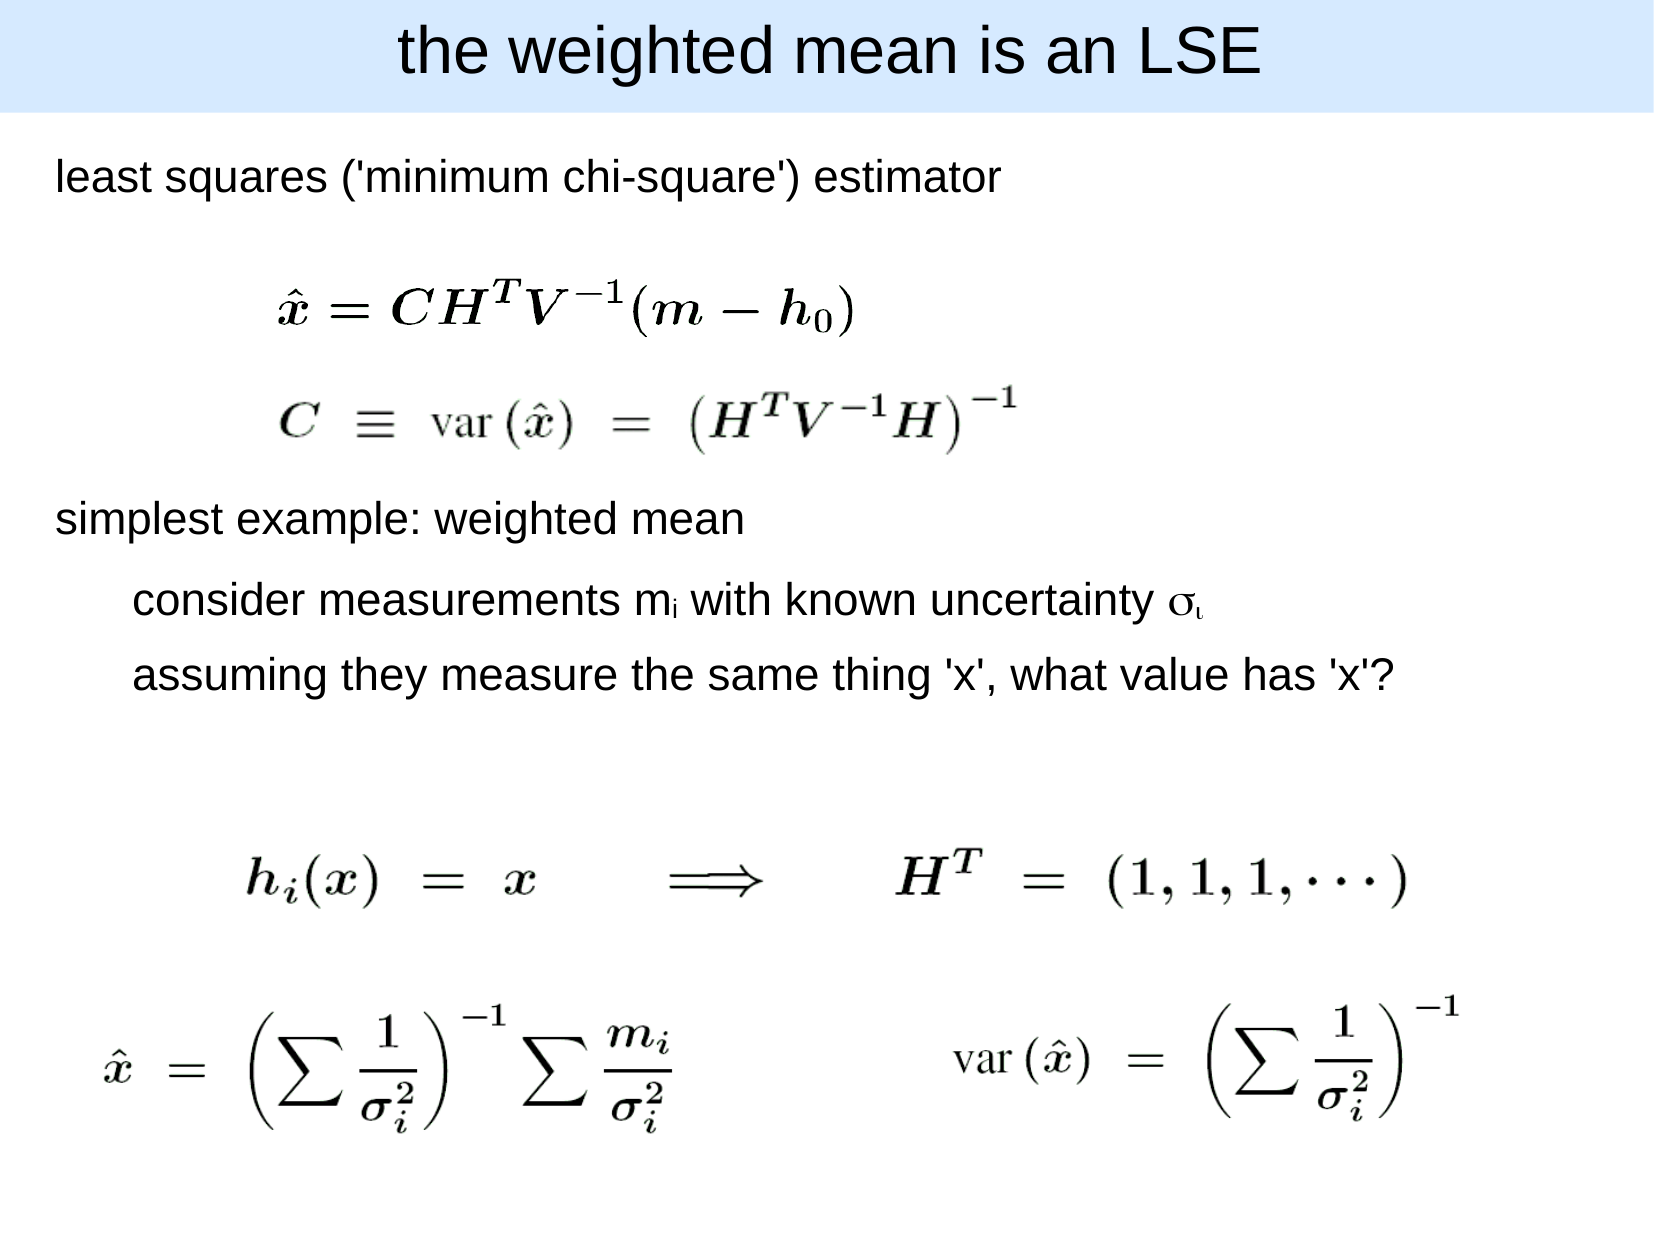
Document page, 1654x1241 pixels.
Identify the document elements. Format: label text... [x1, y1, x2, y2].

title the weighted mean is an LSE [86, 0, 1576, 101]
picture [945, 989, 1471, 1137]
picture [93, 990, 694, 1146]
picture [262, 265, 1030, 490]
list least squares ('minimum chi-square') estimator [37, 150, 1613, 257]
list simplest example: weighted mean consider measurements mi with known uncertainty i assuming they measure the same thing 'x', what value has 'x'? [37, 493, 1613, 765]
picture [225, 820, 1426, 938]
